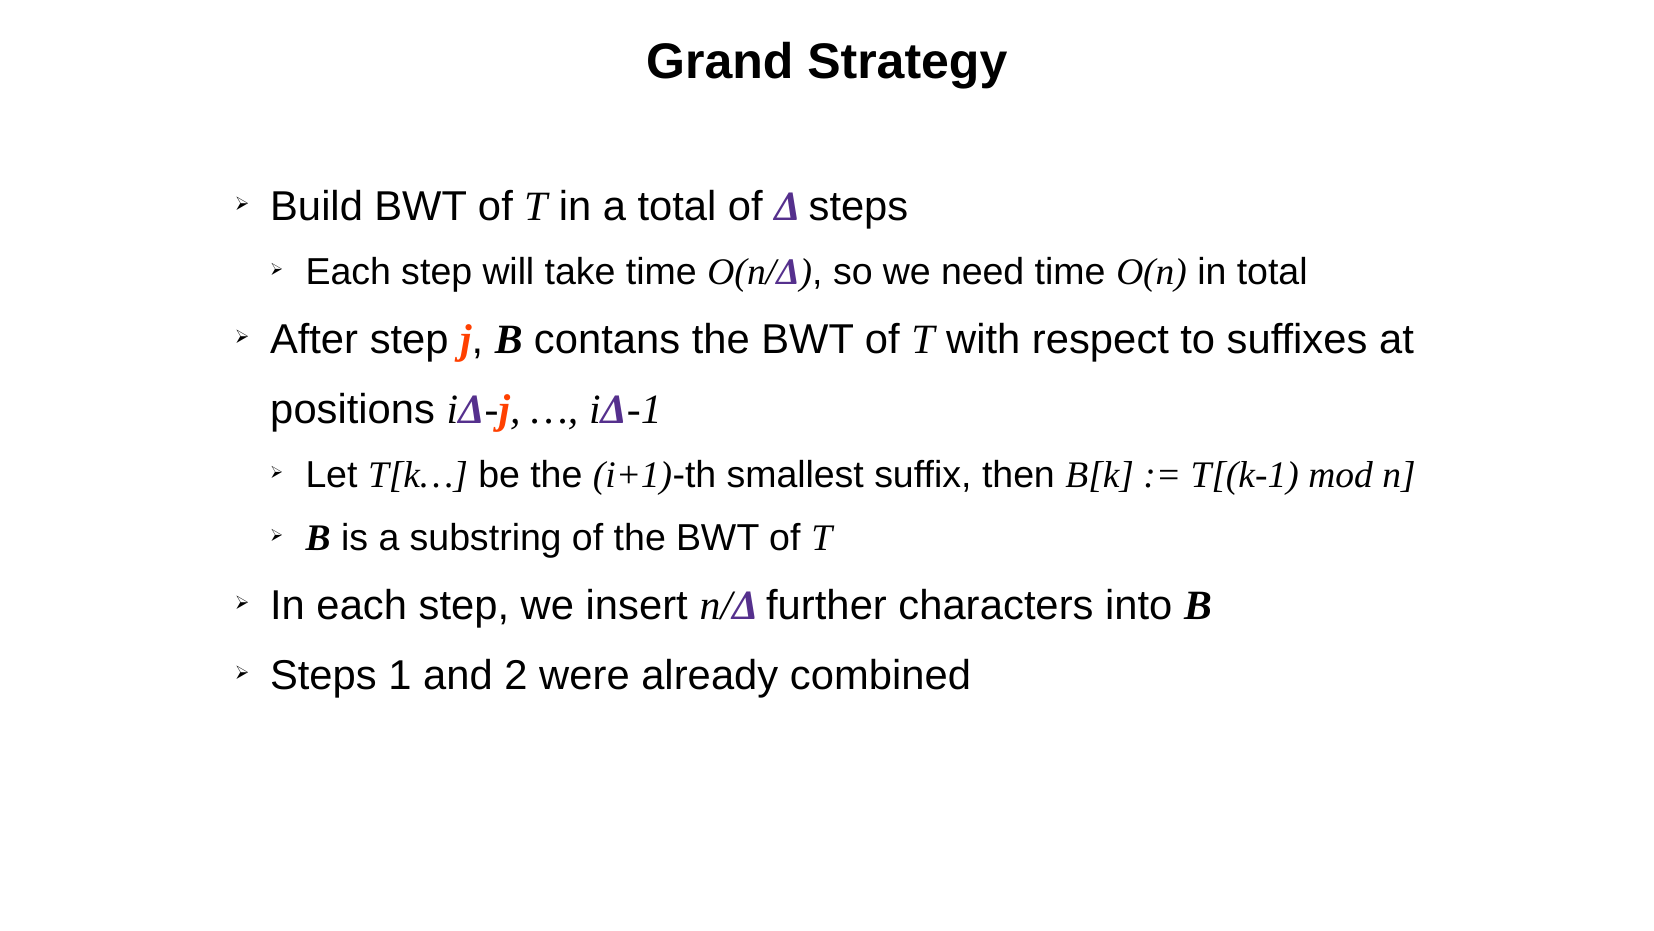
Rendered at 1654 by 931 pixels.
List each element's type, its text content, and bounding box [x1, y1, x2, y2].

text_box Build BWT of T in a total of Δ steps Each step will take time O(n/Δ), so we need time O(n) in total After step j, B contans the BWT of T with respect to suffixes at positions iΔ-j, …, iΔ-1 Let T[k…] be the (i+1)-th smallest suffix, then B[k] := T[(k-1) mod n] B is a substring of the BWT of T In each step, we insert n/Δ further characters into B Steps 1 and 2 were already combined [220, 152, 1434, 721]
text_box Grand Strategy [474, 0, 1180, 125]
